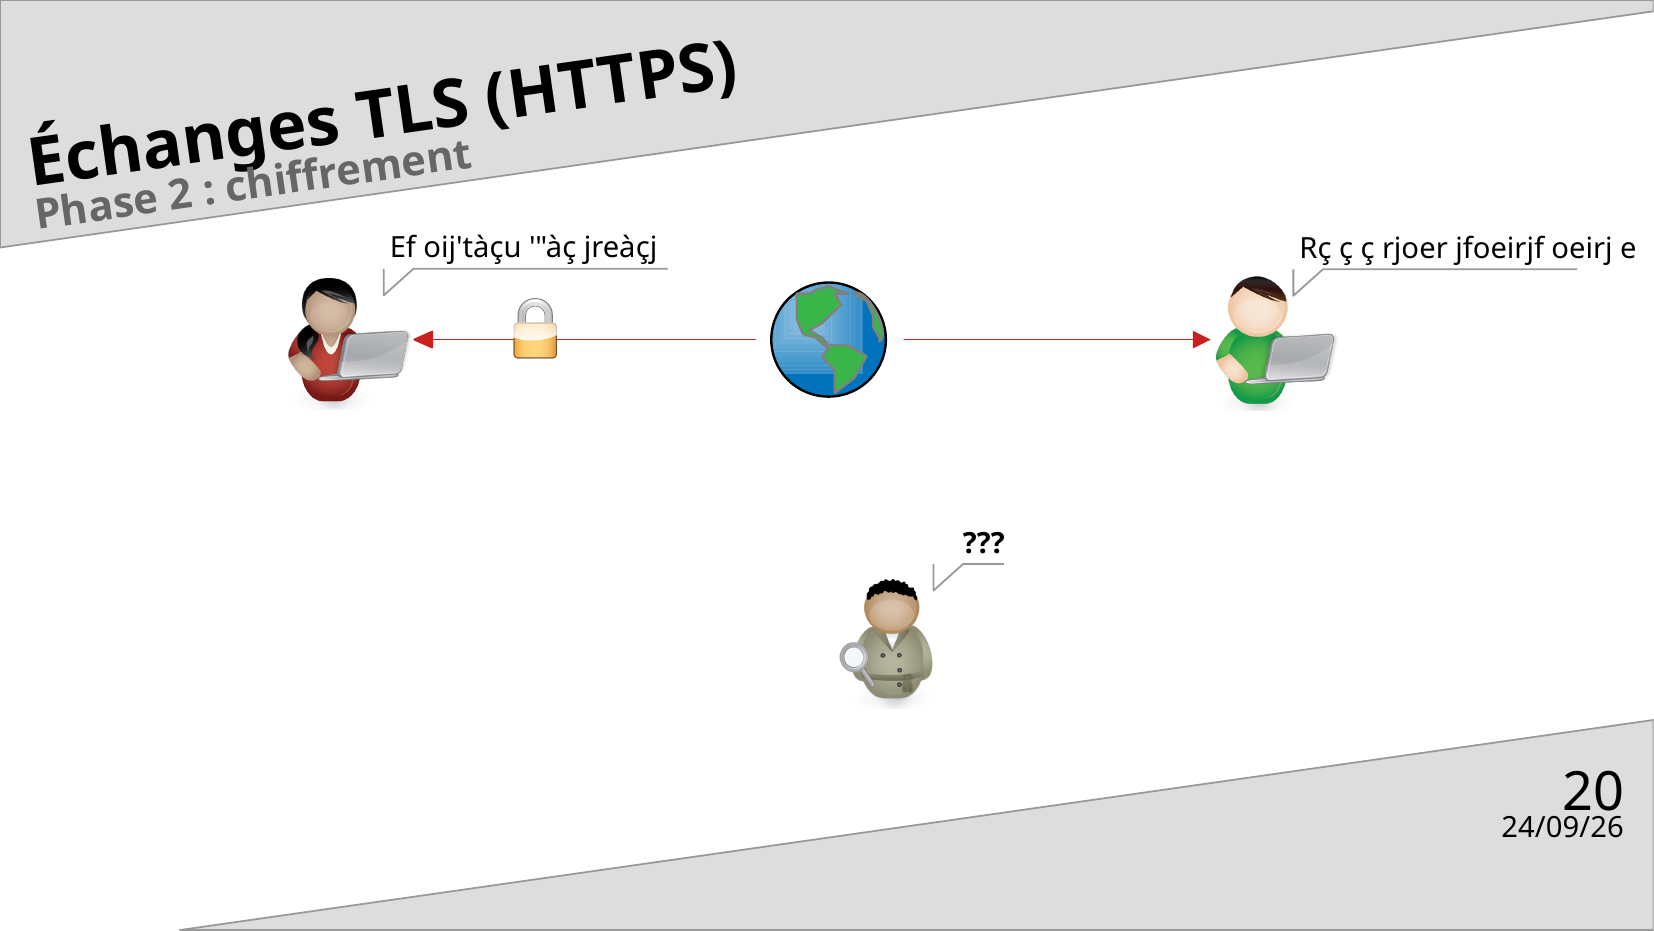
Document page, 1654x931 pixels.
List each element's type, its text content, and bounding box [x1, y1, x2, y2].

picture [1210, 268, 1341, 411]
text_box Ef oij'tàçu '"àç jreàçj [383, 219, 672, 274]
text_box ??? [957, 514, 1012, 570]
picture [833, 573, 945, 709]
picture [935, 573, 945, 587]
title Phase 2 : chiffrement [30, 80, 753, 245]
title Échanges TLS (HTTPS) [16, 0, 1501, 182]
text_box [755, 265, 904, 414]
text_box Rç ç ç rjoer jfoeirjf oeirj e [1293, 219, 1643, 275]
picture [501, 295, 569, 363]
picture [277, 270, 414, 410]
picture [1295, 275, 1314, 292]
picture [385, 274, 405, 292]
